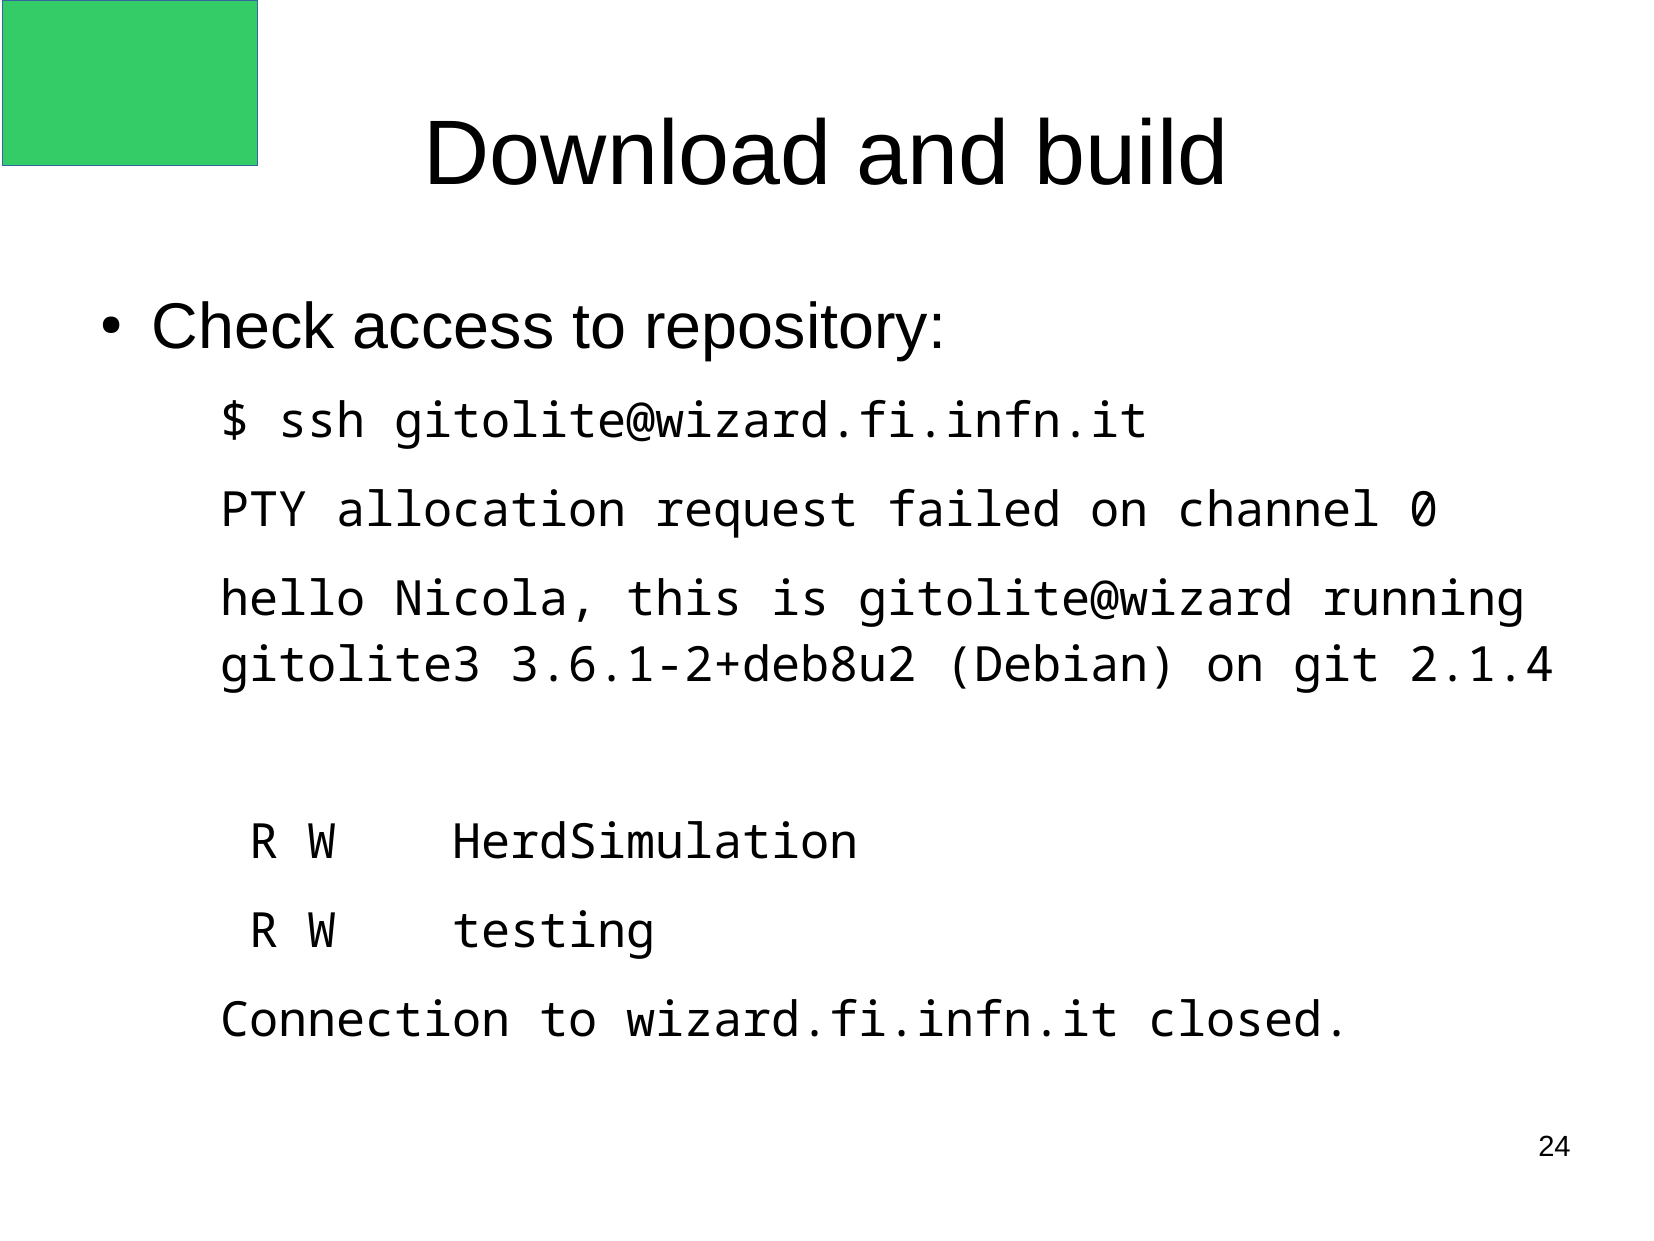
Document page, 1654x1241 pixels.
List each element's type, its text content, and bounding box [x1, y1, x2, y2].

text_box [2, 0, 258, 166]
title Download and build [82, 49, 1571, 257]
list Check access to repository: $ ssh gitolite@wizard.fi.infn.it PTY allocation request failed on channel 0 hello Nicola, this is gitolite@wizard running gitolite3 3.6.1-2+deb8u2 (Debian) on git 2.1.4 R W HerdSimulation R W testing Connection to wizard.fi.infn.it closed. [82, 290, 1571, 1126]
